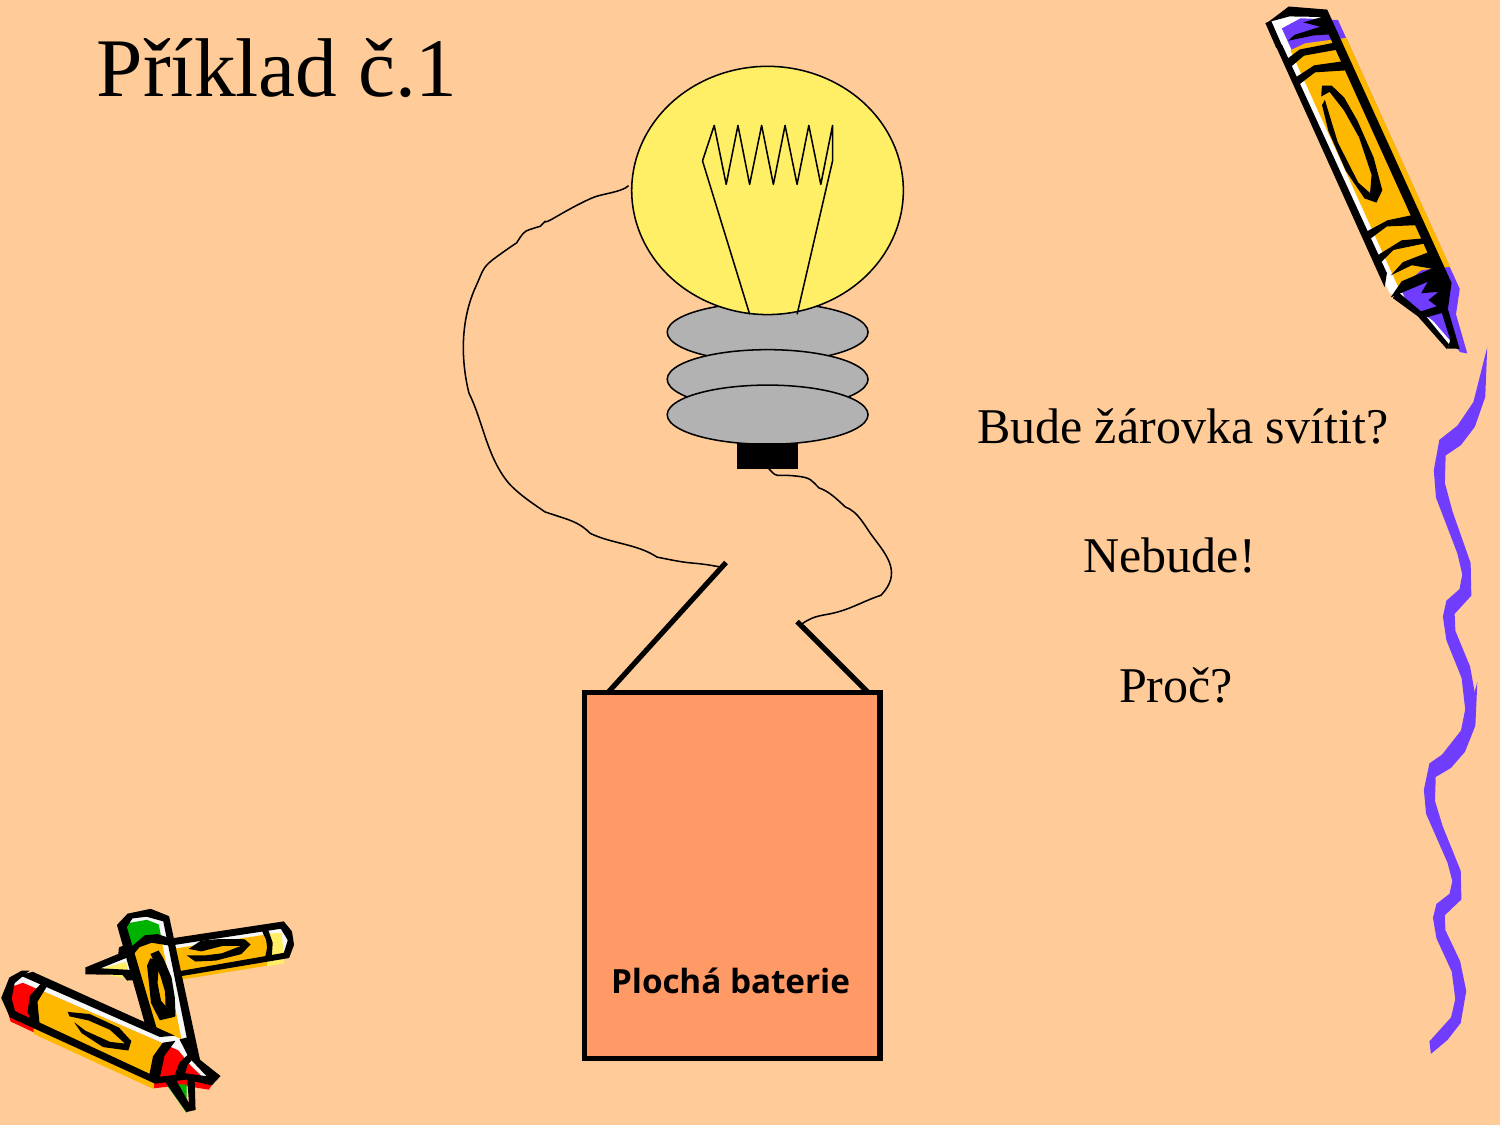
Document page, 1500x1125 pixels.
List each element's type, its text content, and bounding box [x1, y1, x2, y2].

text_box Bude žárovka svítit? [962, 385, 1412, 461]
title Příklad č.1 [41, 7, 514, 123]
text_box Nebude! [1068, 515, 1329, 591]
text_box Plochá baterie [596, 952, 869, 1008]
text_box [631, 66, 904, 468]
text_box [584, 692, 880, 1059]
text_box Proč? [1104, 645, 1270, 721]
